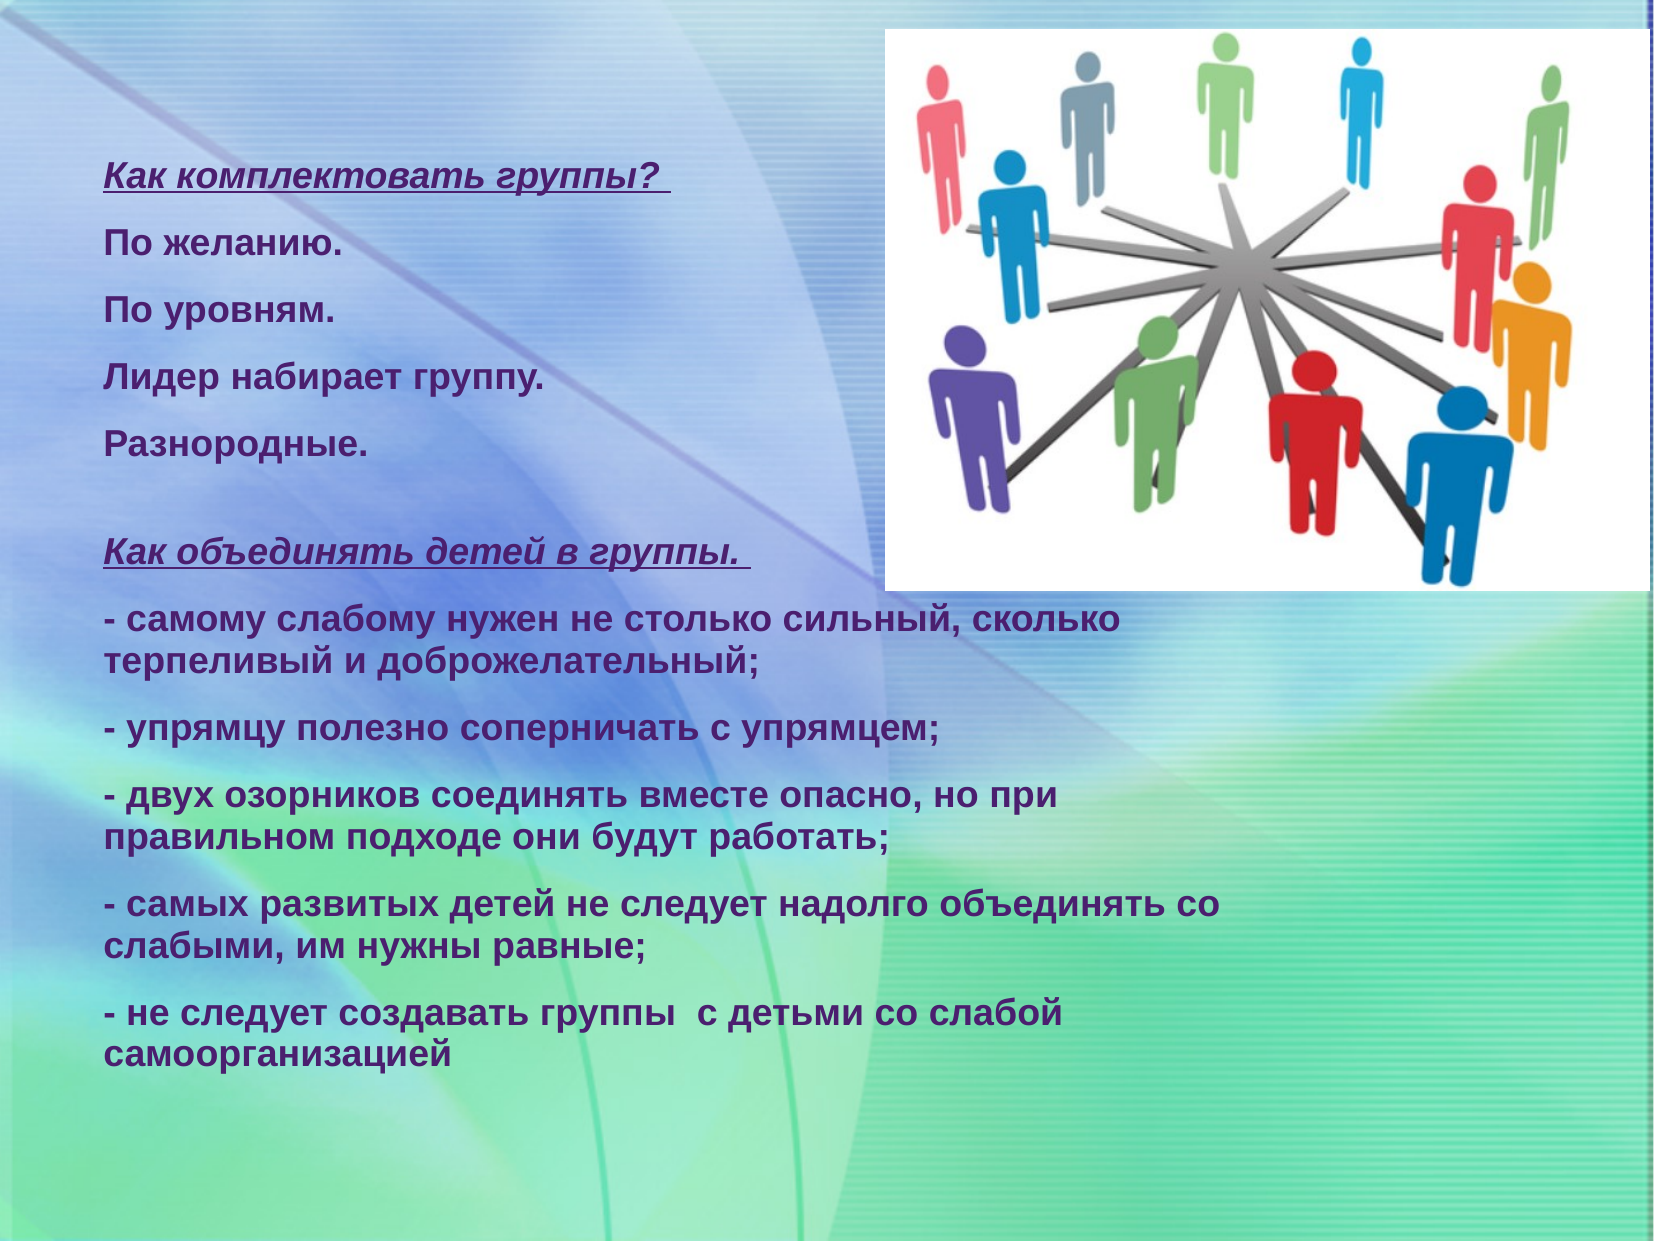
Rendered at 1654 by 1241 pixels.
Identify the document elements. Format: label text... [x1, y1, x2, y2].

text_box Как комплектовать группы? По желанию. По уровням. Лидер набирает группу. Разнородные. Как объединять детей в группы. - самому слабому нужен не столько сильный, сколько терпеливый и доброжелательный; - упрямцу полезно соперничать с упрямцем; - двух озорников соединять вместе опасно, но при правильном подходе они будут работать; - самых развитых детей не следует надолго объединять со слабыми, им нужны равные; - не следует создавать группы с детьми со слабой самоорганизацией [88, 147, 1248, 1102]
picture [0, 0, 1654, 1241]
